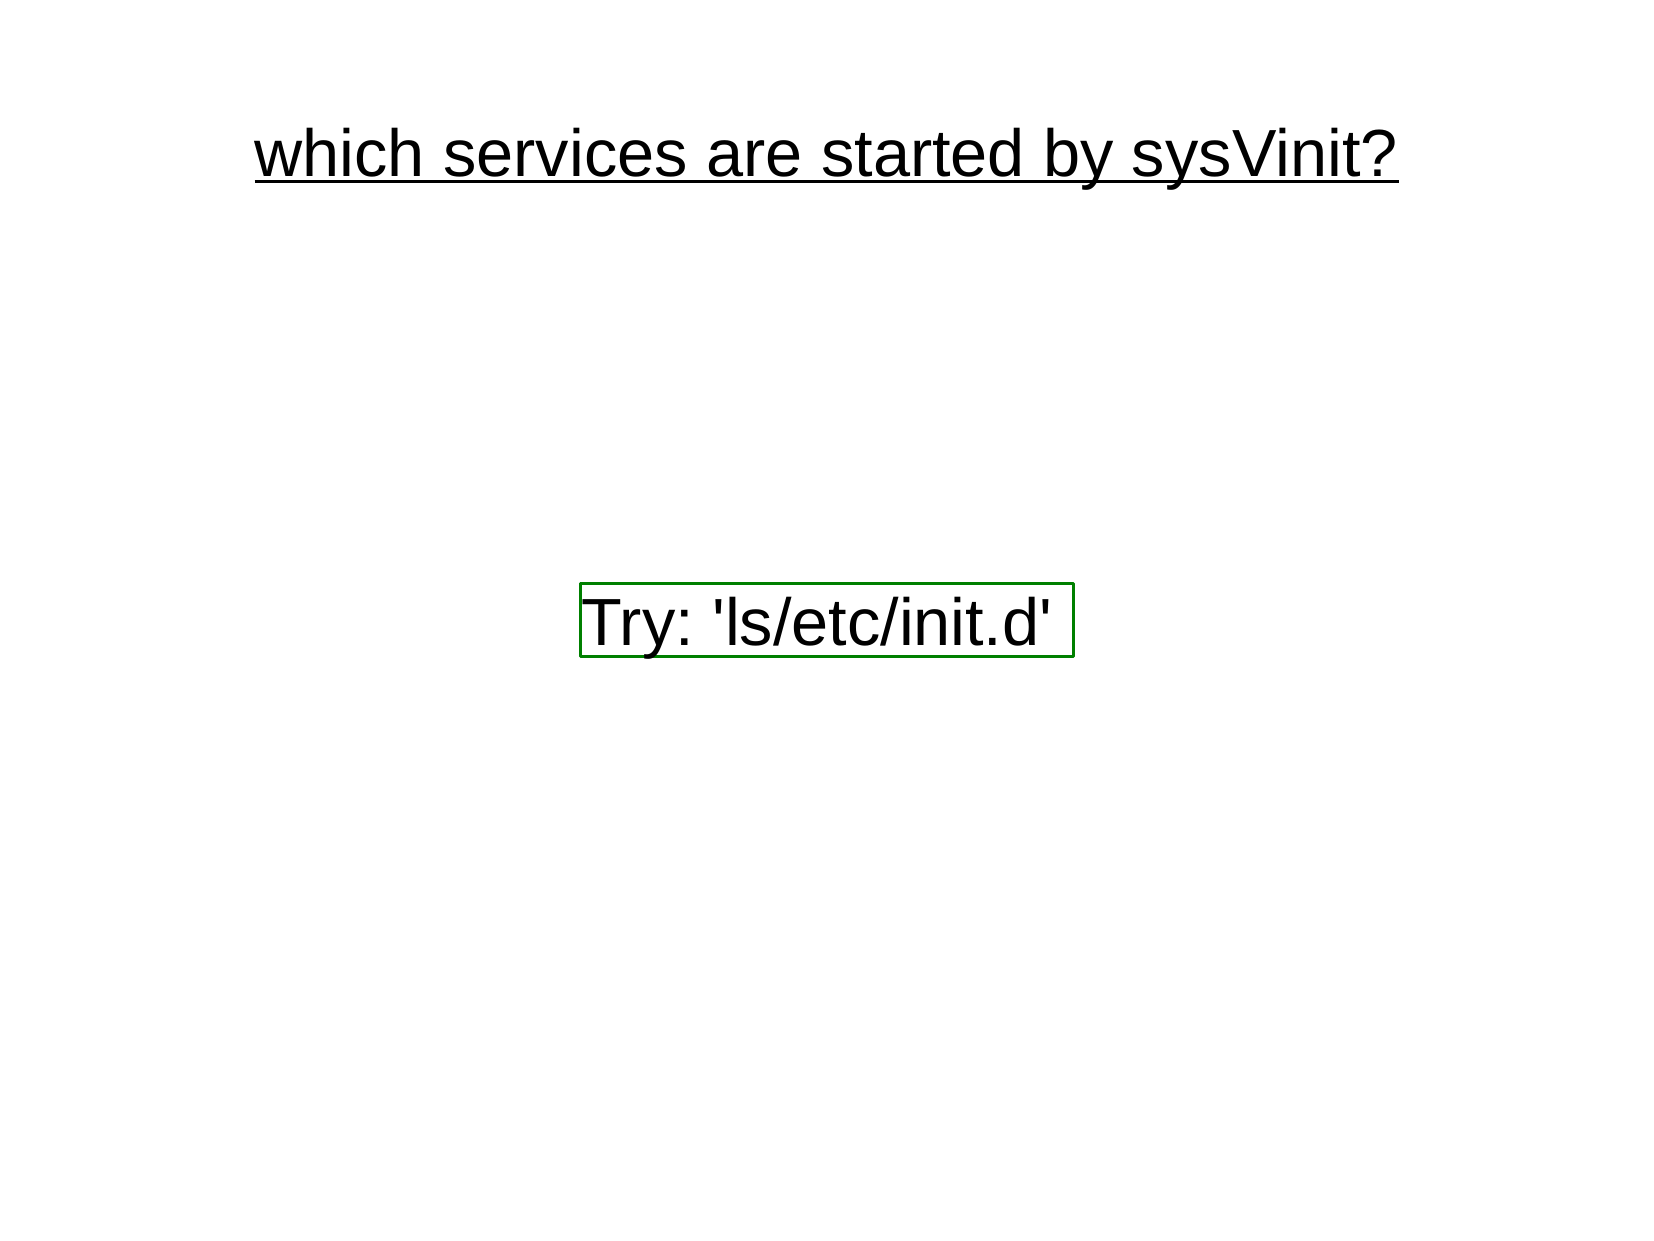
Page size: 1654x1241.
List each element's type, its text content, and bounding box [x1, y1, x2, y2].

title which services are started by sysVinit? [82, 49, 1571, 257]
list Try: 'ls/etc/init.d' [580, 583, 1074, 657]
